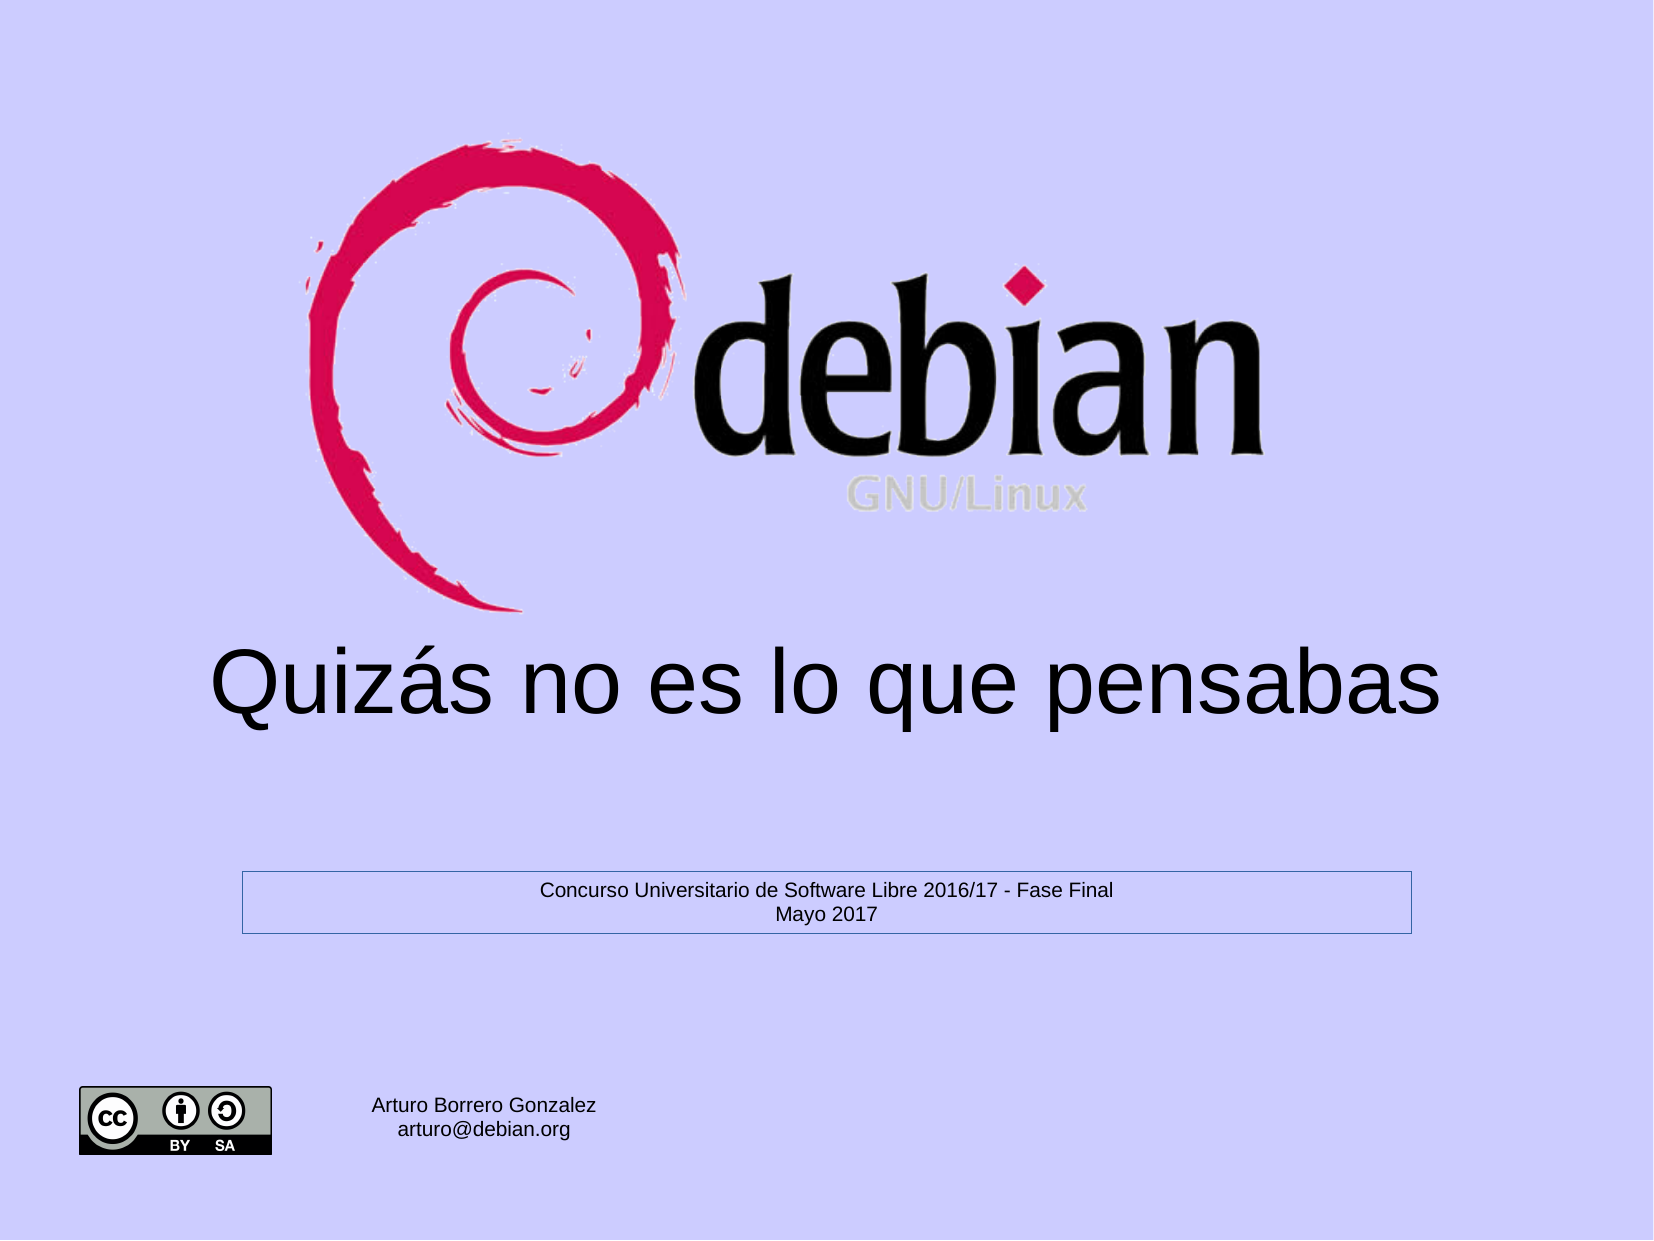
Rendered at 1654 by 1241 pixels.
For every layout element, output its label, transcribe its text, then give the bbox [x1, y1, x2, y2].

picture [79, 1086, 272, 1155]
text_box Concurso Universitario de Software Libre 2016/17 - Fase Final Mayo 2017 [242, 871, 1412, 934]
title Quizás no es lo que pensabas [82, 578, 1571, 786]
picture [271, 118, 1323, 626]
text_box Arturo Borrero Gonzalez arturo@debian.org [283, 1086, 686, 1158]
